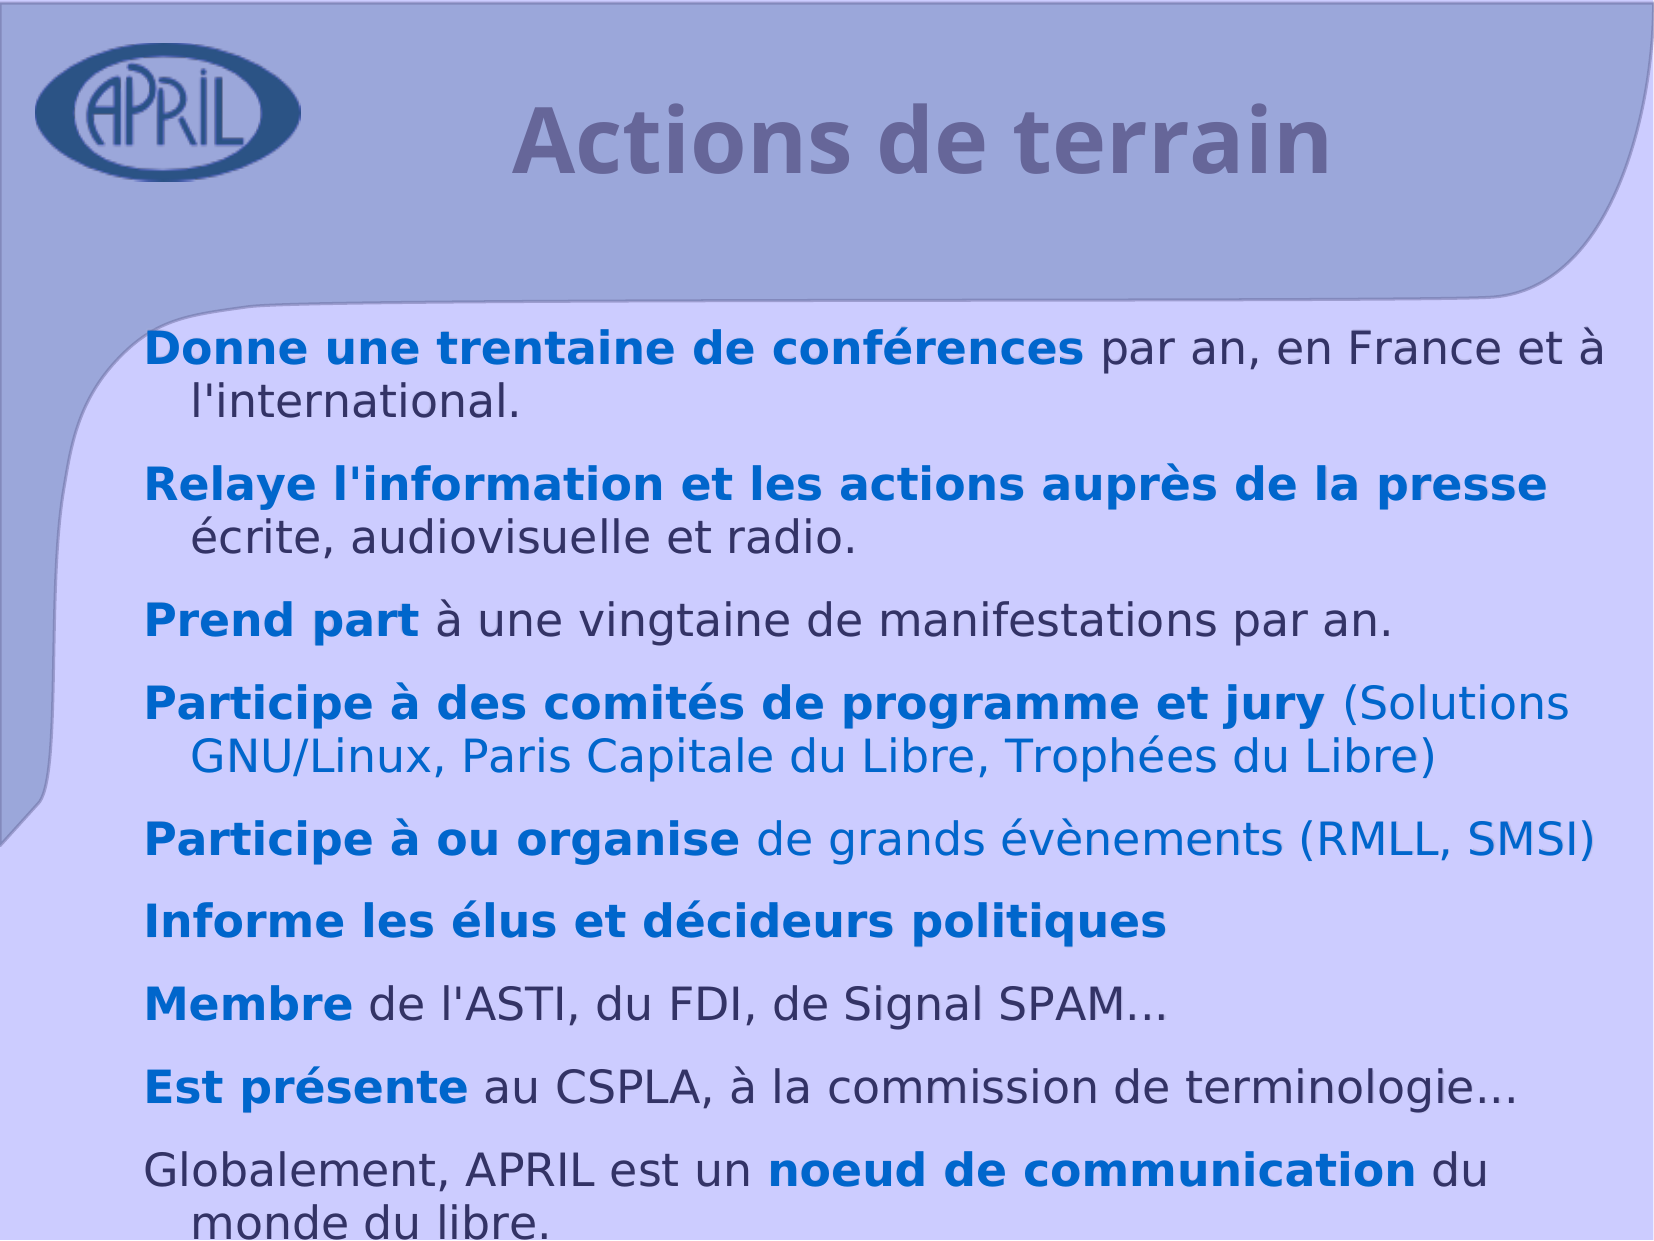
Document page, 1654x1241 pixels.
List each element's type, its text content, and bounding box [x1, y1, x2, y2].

list Donne une trentaine de conférences par an, en France et à l'international. Relaye l'information et les actions auprès de la presse écrite, audiovisuelle et radio. Prend part à une vingtaine de manifestations par an. Participe à des comités de programme et jury (Solutions GNU/Linux, Paris Capitale du Libre, Trophées du Libre) Participe à ou organise de grands évènements (RMLL, SMSI) Informe les élus et décideurs politiques Membre de l'ASTI, du FDI, de Signal SPAM... Est présente au CSPLA, à la commission de terminologie... Globalement, APRIL est un noeud de communication du monde du libre. [113, 321, 1616, 1241]
title Actions de terrain [313, 34, 1534, 242]
picture [35, 43, 301, 182]
